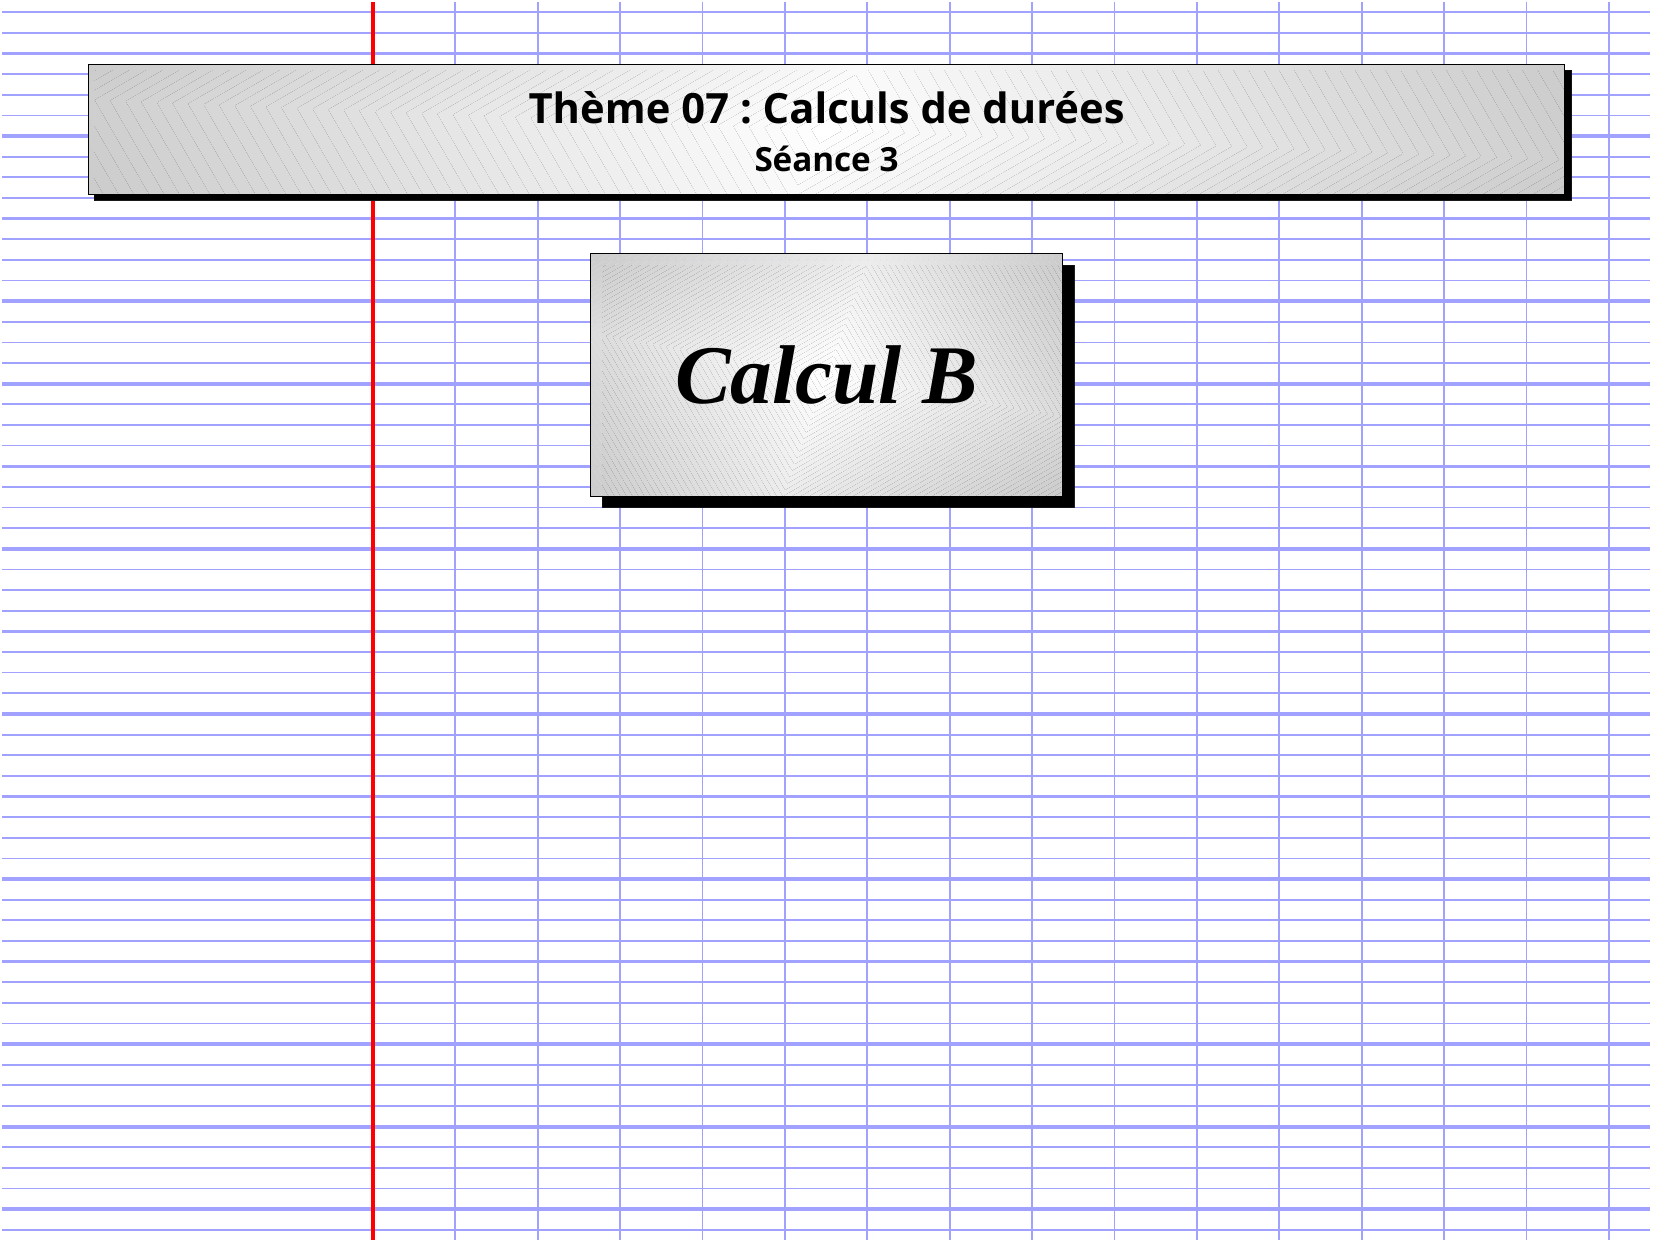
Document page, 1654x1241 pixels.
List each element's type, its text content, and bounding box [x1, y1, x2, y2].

picture [0, 0, 1654, 1241]
text_box Calcul B [590, 253, 1063, 497]
text_box Thème 07 : Calculs de durées Séance 3 [88, 64, 1565, 195]
